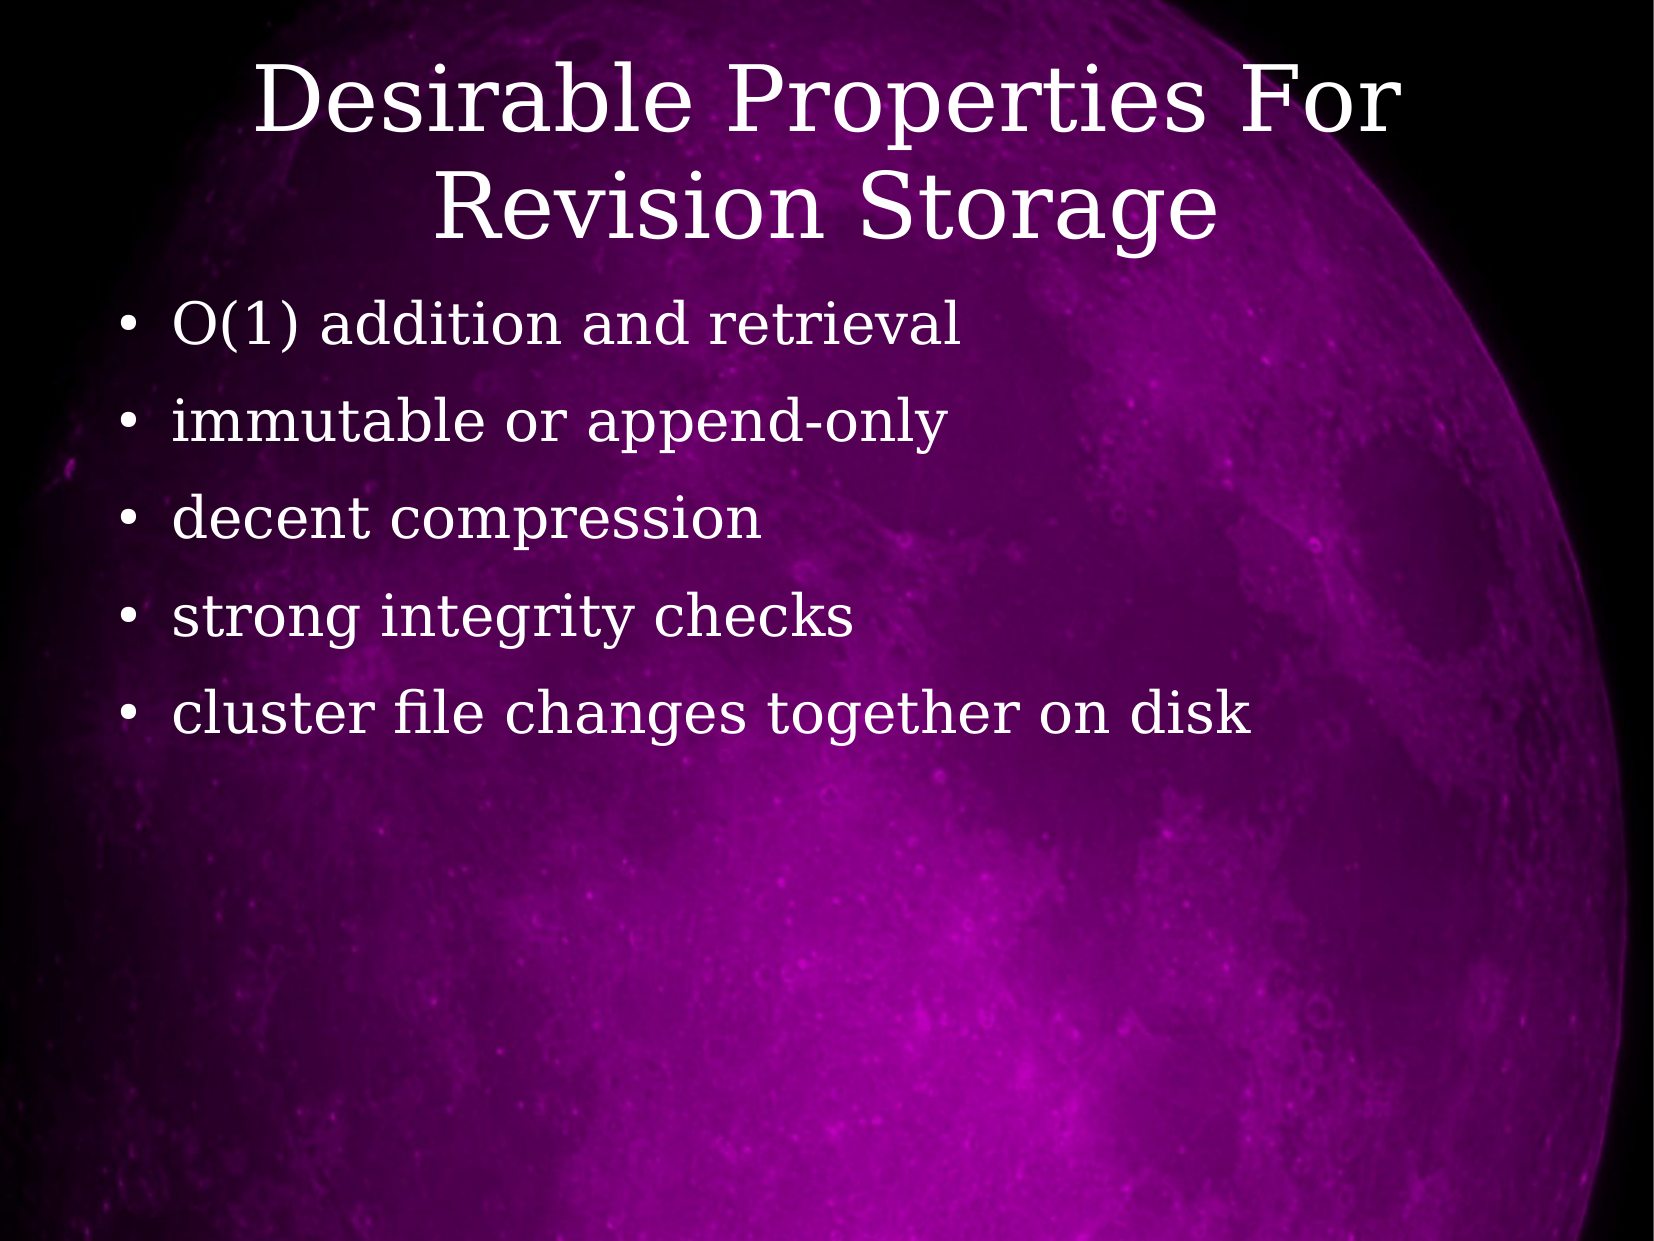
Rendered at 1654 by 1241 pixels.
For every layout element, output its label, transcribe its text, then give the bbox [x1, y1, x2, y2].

title Desirable Properties For Revision Storage [82, 45, 1571, 261]
picture [0, 0, 1654, 1241]
list O(1) addition and retrieval immutable or append-only decent compression strong integrity checks cluster file changes together on disk [82, 290, 1571, 1109]
